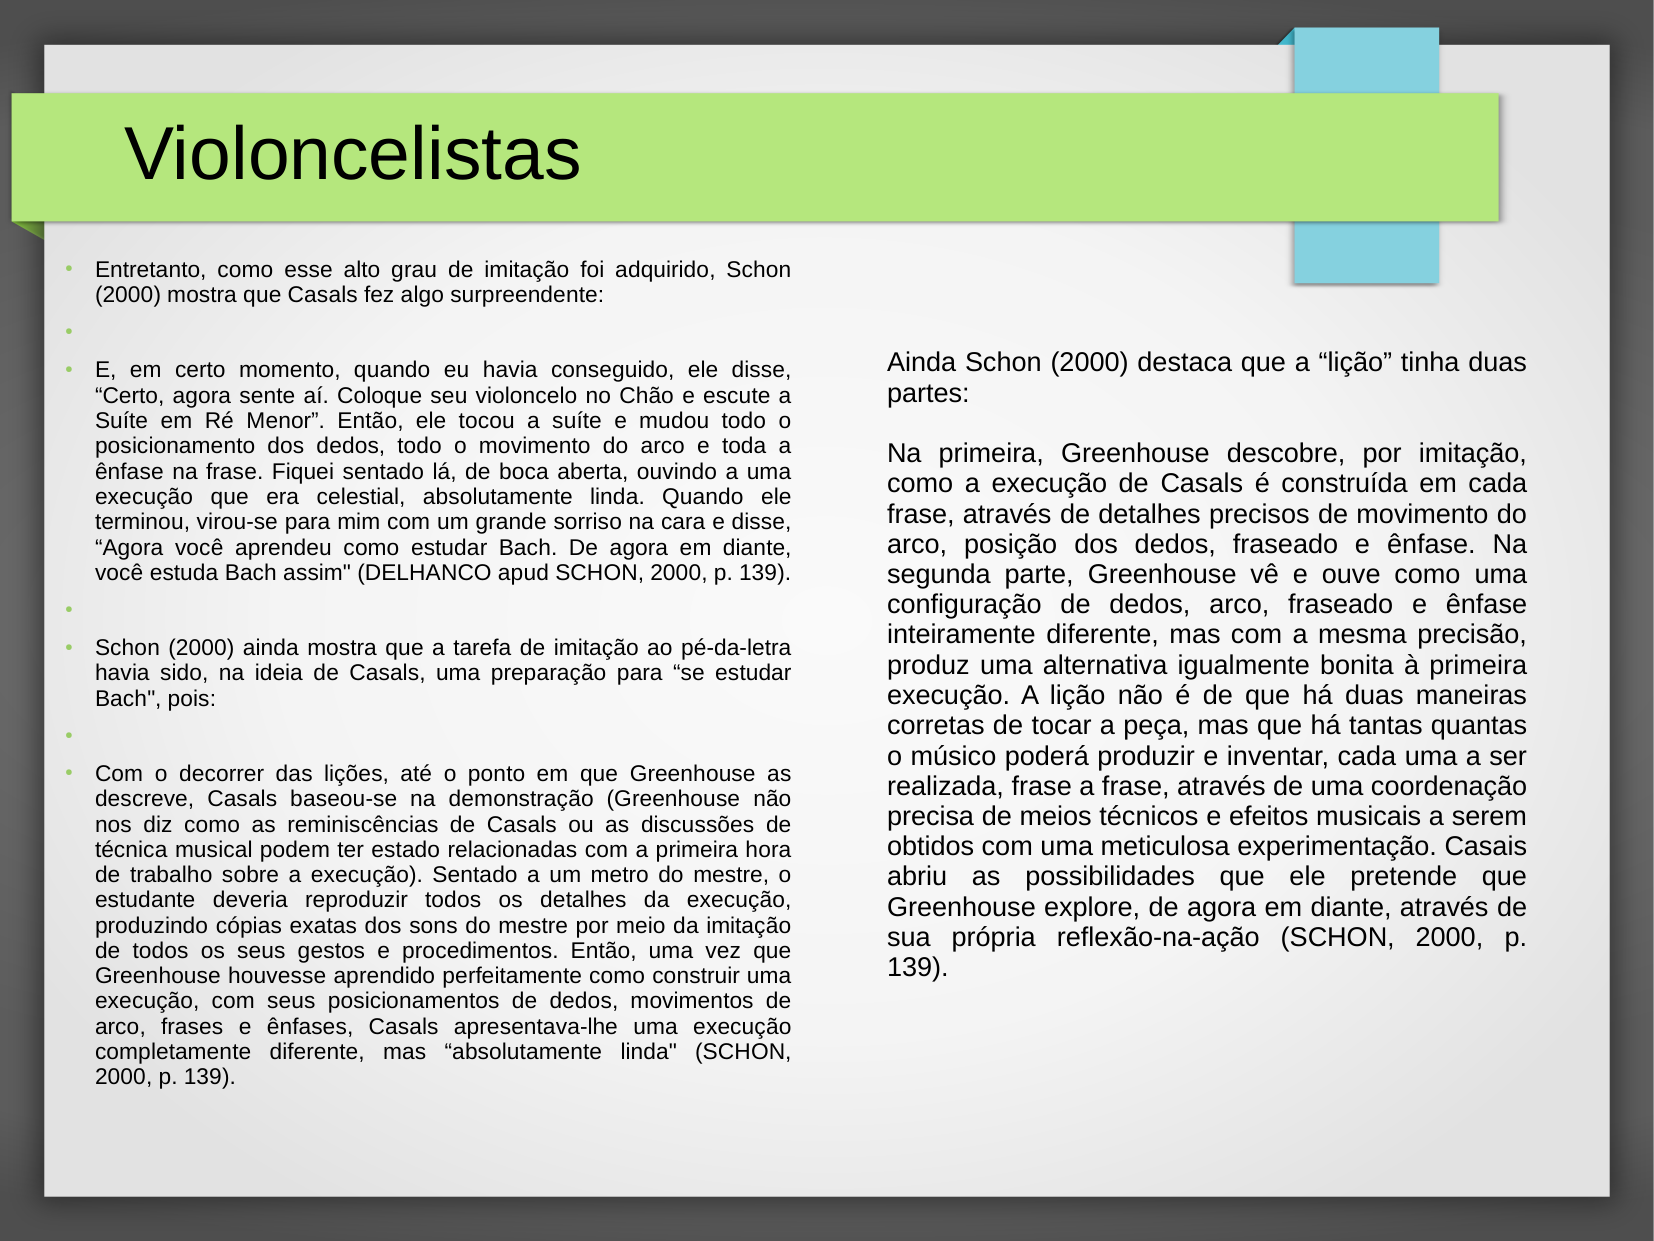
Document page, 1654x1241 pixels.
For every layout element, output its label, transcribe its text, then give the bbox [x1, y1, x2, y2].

picture [0, 0, 1654, 1241]
title Violoncelistas [82, 94, 1264, 213]
list Entretanto, como esse alto grau de imitação foi adquirido, Schon (2000) mostra que Casals fez algo surpreendente: E, em certo momento, quando eu havia conseguido, ele disse, “Certo, agora sente aí. Coloque seu violoncelo no Chão e escute a Suíte em Ré Menor”. Então, ele tocou a suíte e mudou todo o posicionamento dos dedos, todo o movimento do arco e toda a ênfase na frase. Fiquei sentado lá, de boca aberta, ouvindo a uma execução que era celestial, absolutamente linda. Quando ele terminou, virou-se para mim com um grande sorriso na cara e disse, “Agora você aprendeu como estudar Bach. De agora em diante, você estuda Bach assim" (DELHANCO apud SCHON, 2000, p. 139). Schon (2000) ainda mostra que a tarefa de imitação ao pé-da-letra havia sido, na ideia de Casals, uma preparação para “se estudar Bach", pois: Com o decorrer das lições, até o ponto em que Greenhouse as descreve, Casals baseou-se na demonstração (Greenhouse não nos diz como as reminiscências de Casals ou as discussões de técnica musical podem ter estado relacionadas com a primeira hora de trabalho sobre a execução). Sentado a um metro do mestre, o estudante deveria reproduzir todos os detalhes da execução, produzindo cópias exatas dos sons do mestre por meio da imitação de todos os seus gestos e procedimentos. Então, uma vez que Greenhouse houvesse aprendido perfeitamente como construir uma execução, com seus posicionamentos de dedos, movimentos de arco, frases e ênfases, Casals apresentava-lhe uma execução completamente diferente, mas “absolutamente linda" (SCHON, 2000, p. 139). [65, 256, 792, 1134]
text_box Ainda Schon (2000) destaca que a “lição” tinha duas partes: Na primeira, Greenhouse descobre, por imitação, como a execução de Casals é construída em cada frase, através de detalhes precisos de movimento do arco, posição dos dedos, fraseado e ênfase. Na segunda parte, Greenhouse vê e ouve como uma configuração de dedos, arco, fraseado e ênfase inteiramente diferente, mas com a mesma precisão, produz uma alternativa igualmente bonita à primeira execução. A lição não é de que há duas maneiras corretas de tocar a peça, mas que há tantas quantas o músico poderá produzir e inventar, cada uma a ser realizada, frase a frase, através de uma coordenação precisa de meios técnicos e efeitos musicais a serem obtidos com uma meticulosa experimentação. Casais abriu as possibilidades que ele pretende que Greenhouse explore, de agora em diante, através de sua própria reflexão-na-ação (SCHON, 2000, p. 139). [872, 339, 1542, 1040]
